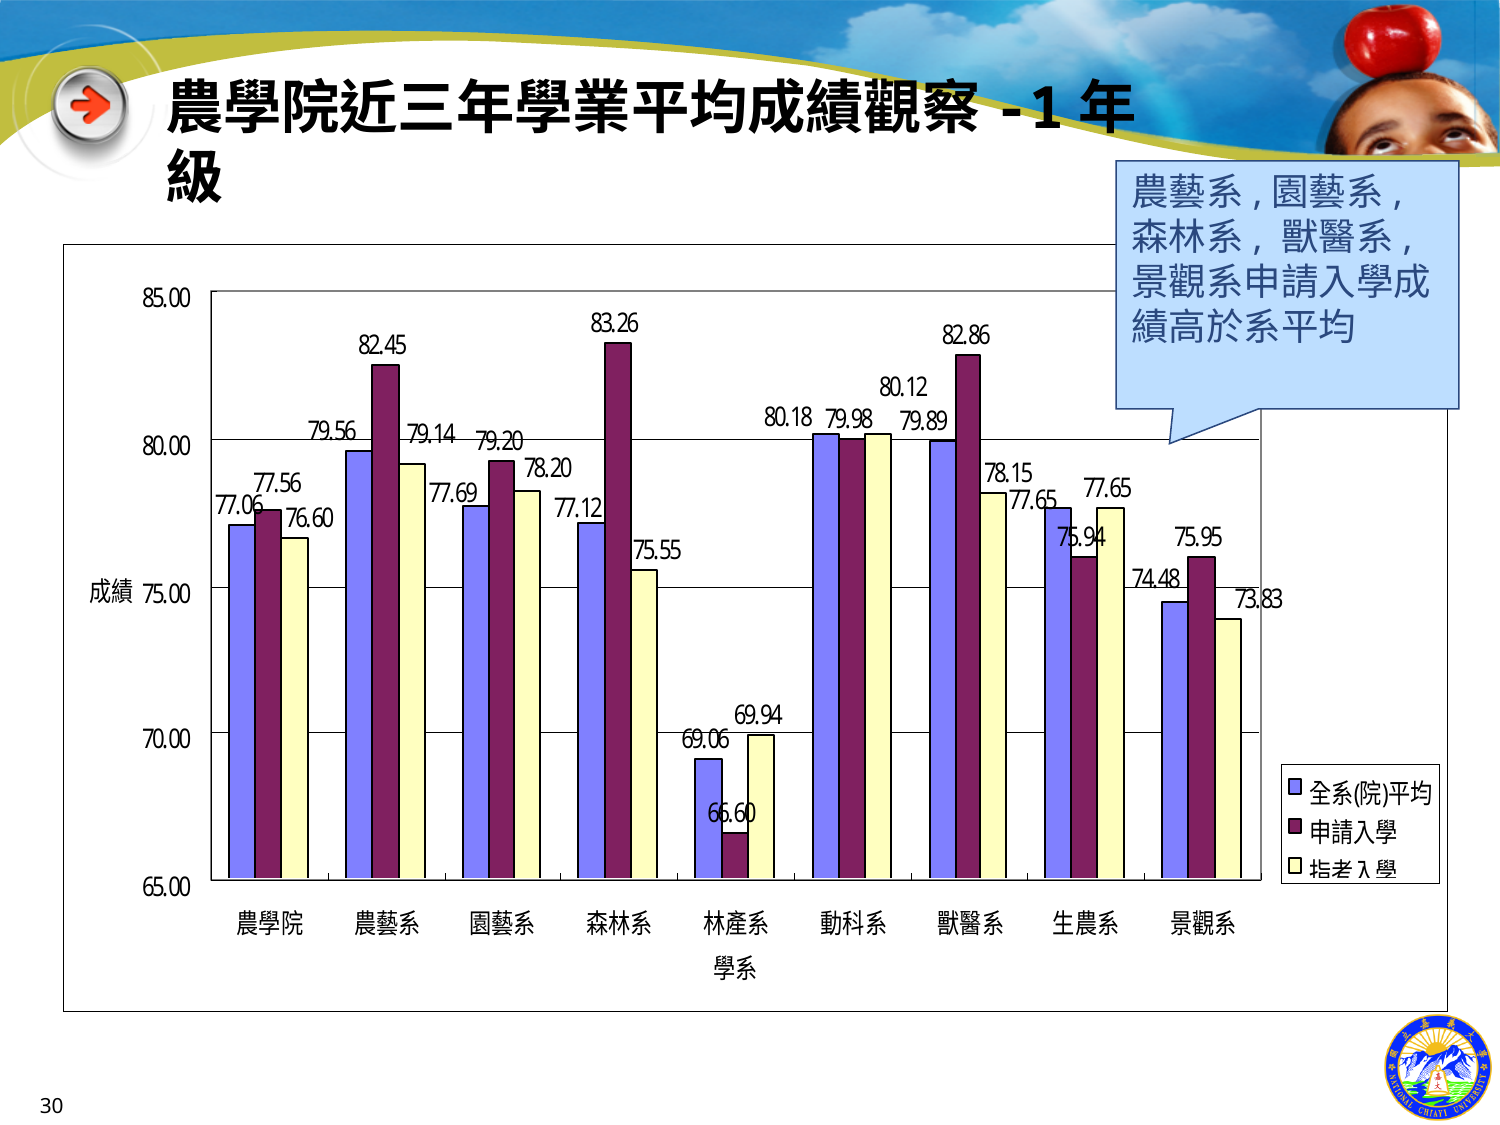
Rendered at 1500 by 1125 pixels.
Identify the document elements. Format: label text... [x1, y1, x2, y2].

text_box 農藝系,園藝系,森林系, 獸醫系, 景觀系申請入學成績高於系平均 [1116, 160, 1459, 444]
text_box [24, 1084, 376, 1125]
chart [53, 231, 1459, 1024]
title 農學院近三年學業平均成績觀察-1年級 [150, 62, 1188, 155]
